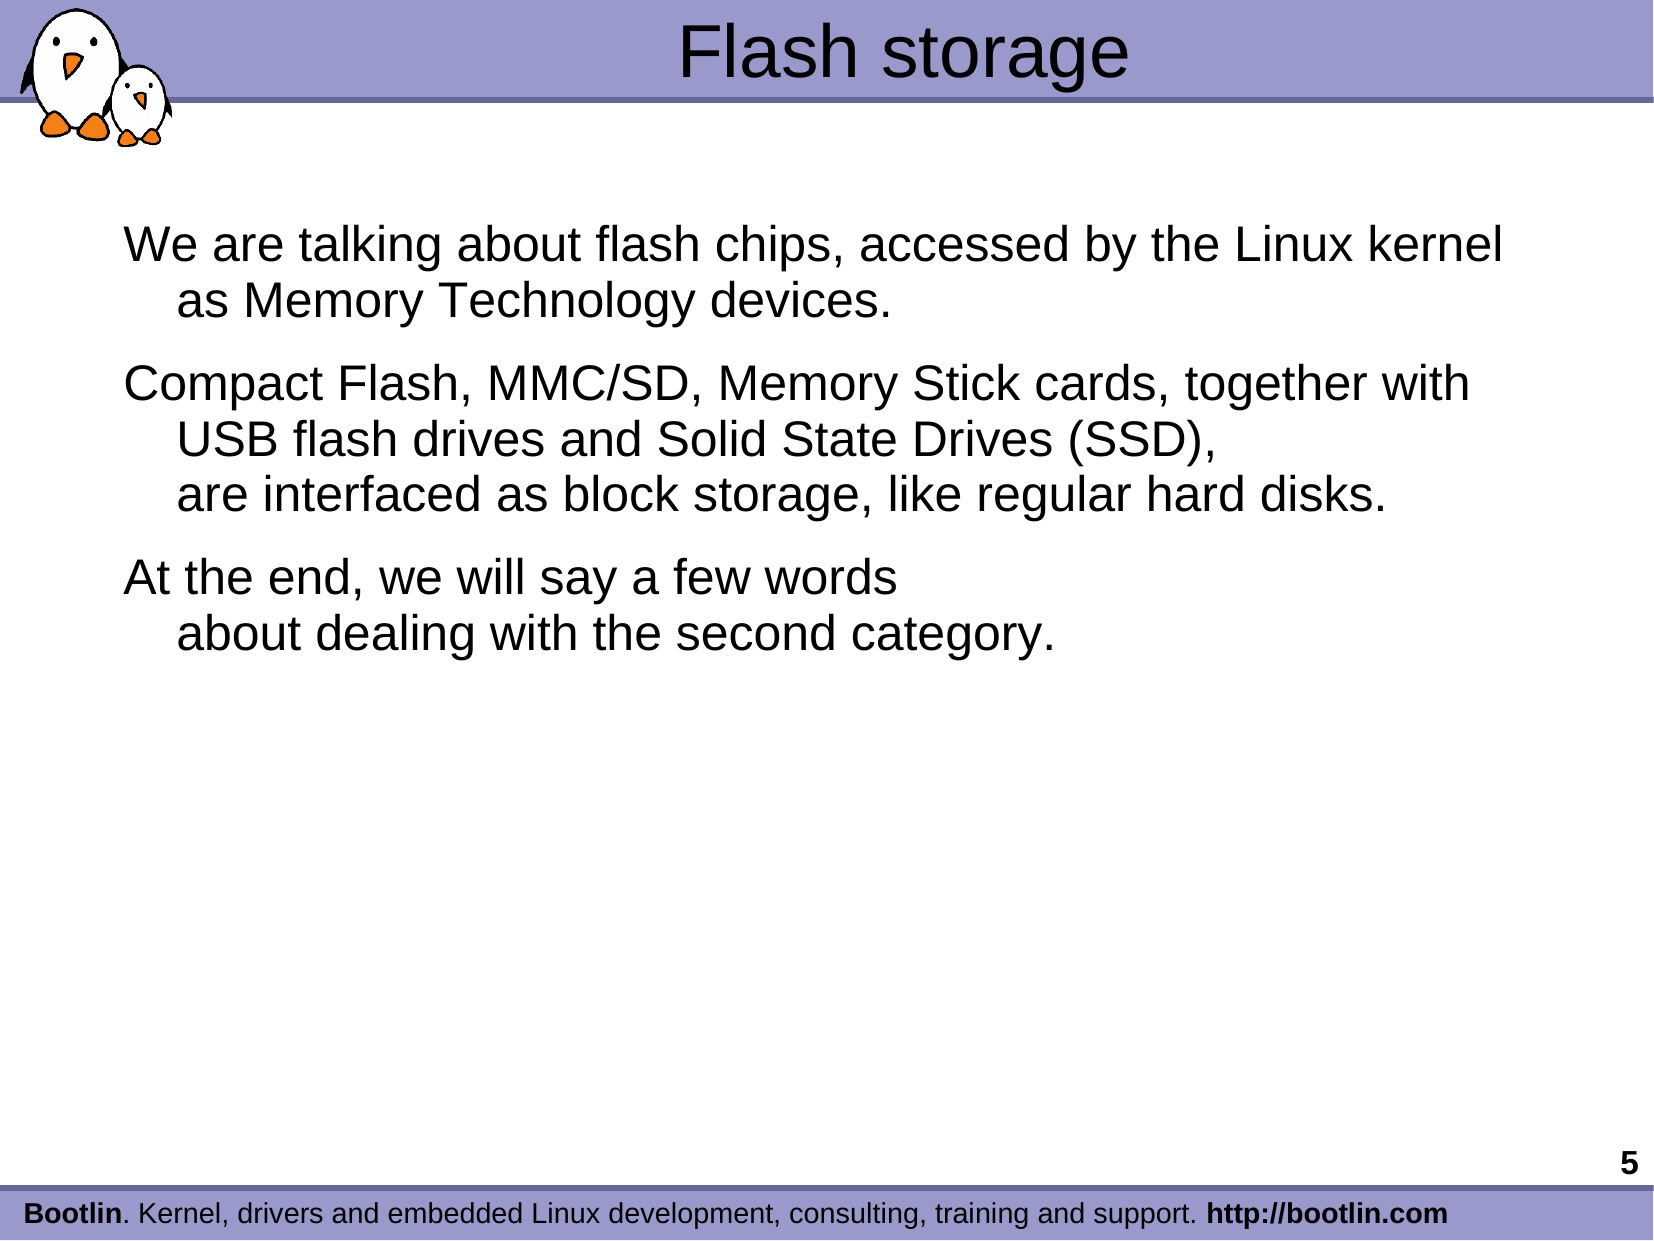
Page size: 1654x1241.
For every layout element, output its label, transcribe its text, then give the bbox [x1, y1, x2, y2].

title Flash storage [178, 5, 1631, 97]
picture [20, 8, 172, 147]
list We are talking about flash chips, accessed by the Linux kernel as Memory Technology devices. Compact Flash, MMC/SD, Memory Stick cards, together with USB flash drives and Solid State Drives (SSD), are interfaced as block storage, like regular hard disks. At the end, we will say a few words about dealing with the second category. [105, 216, 1518, 1066]
